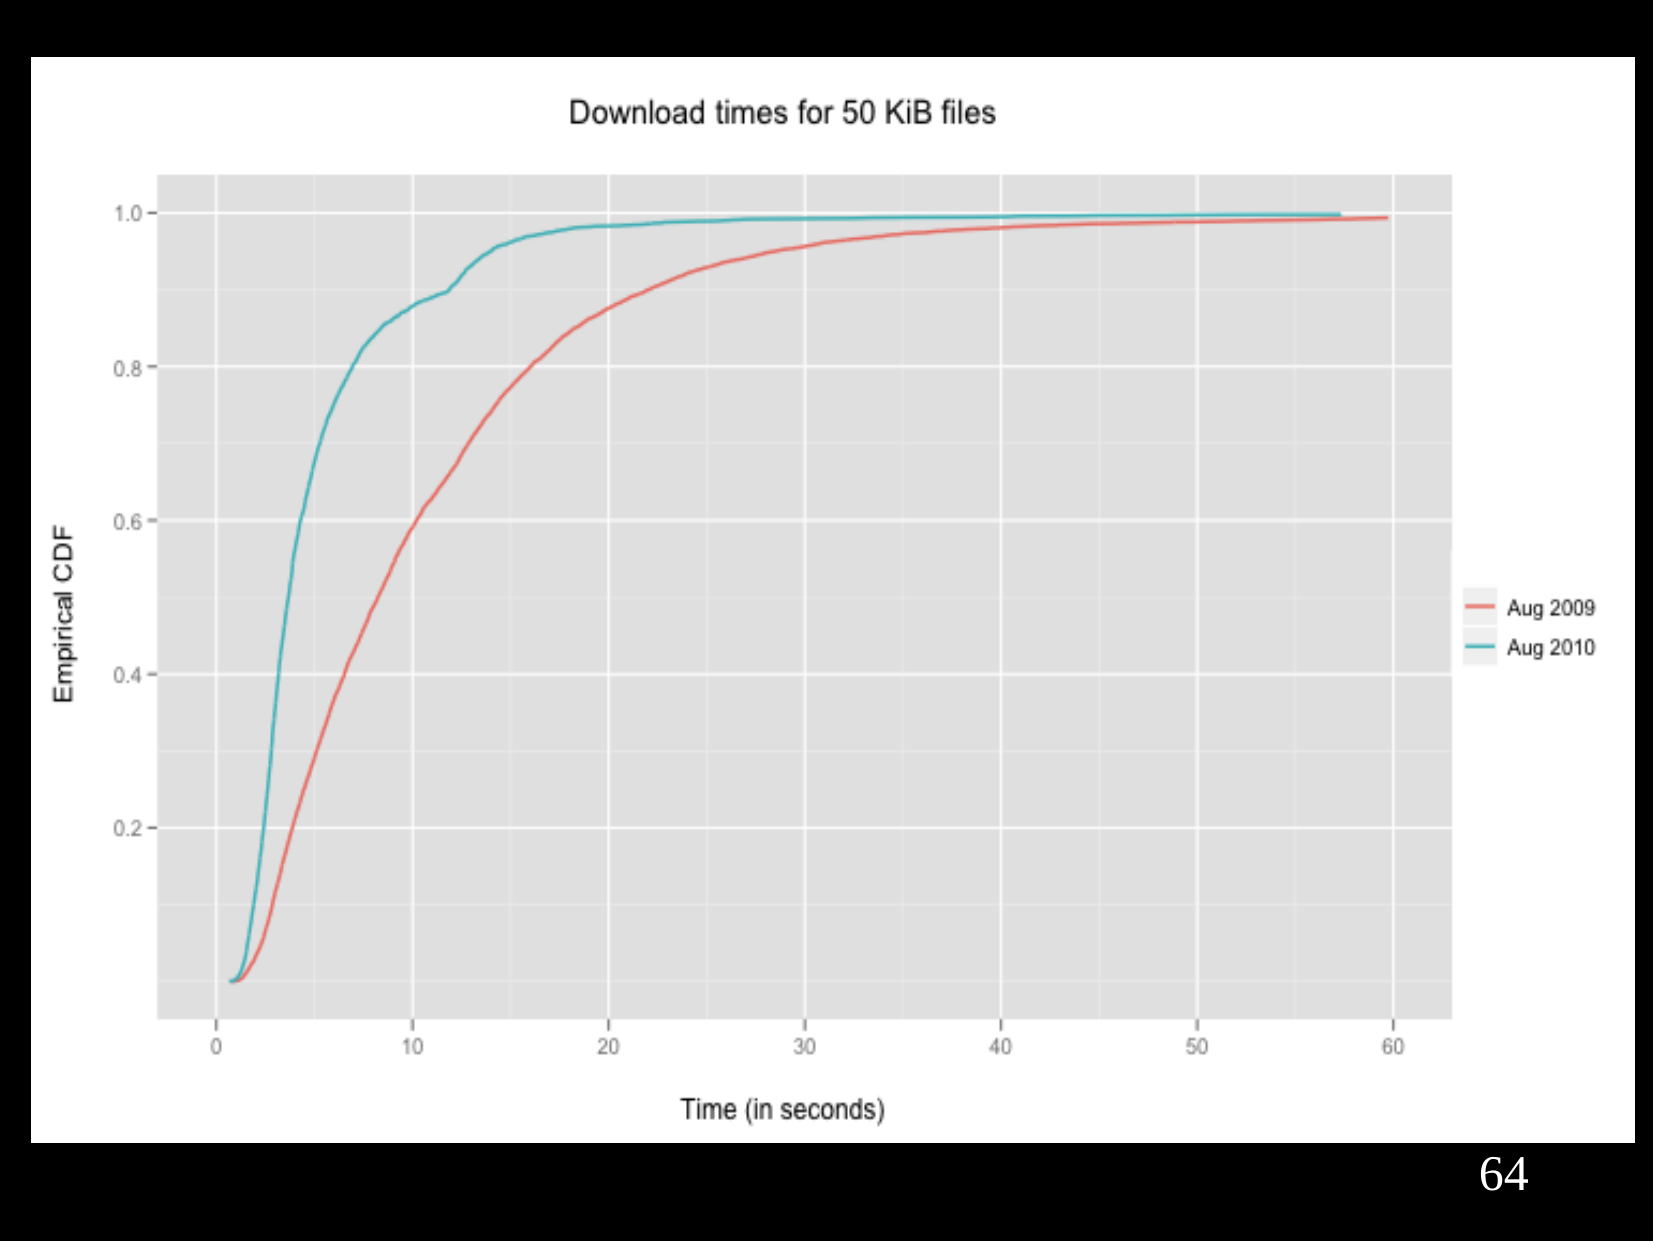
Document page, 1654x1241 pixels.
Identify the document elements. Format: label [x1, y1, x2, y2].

picture [31, 57, 1635, 1143]
